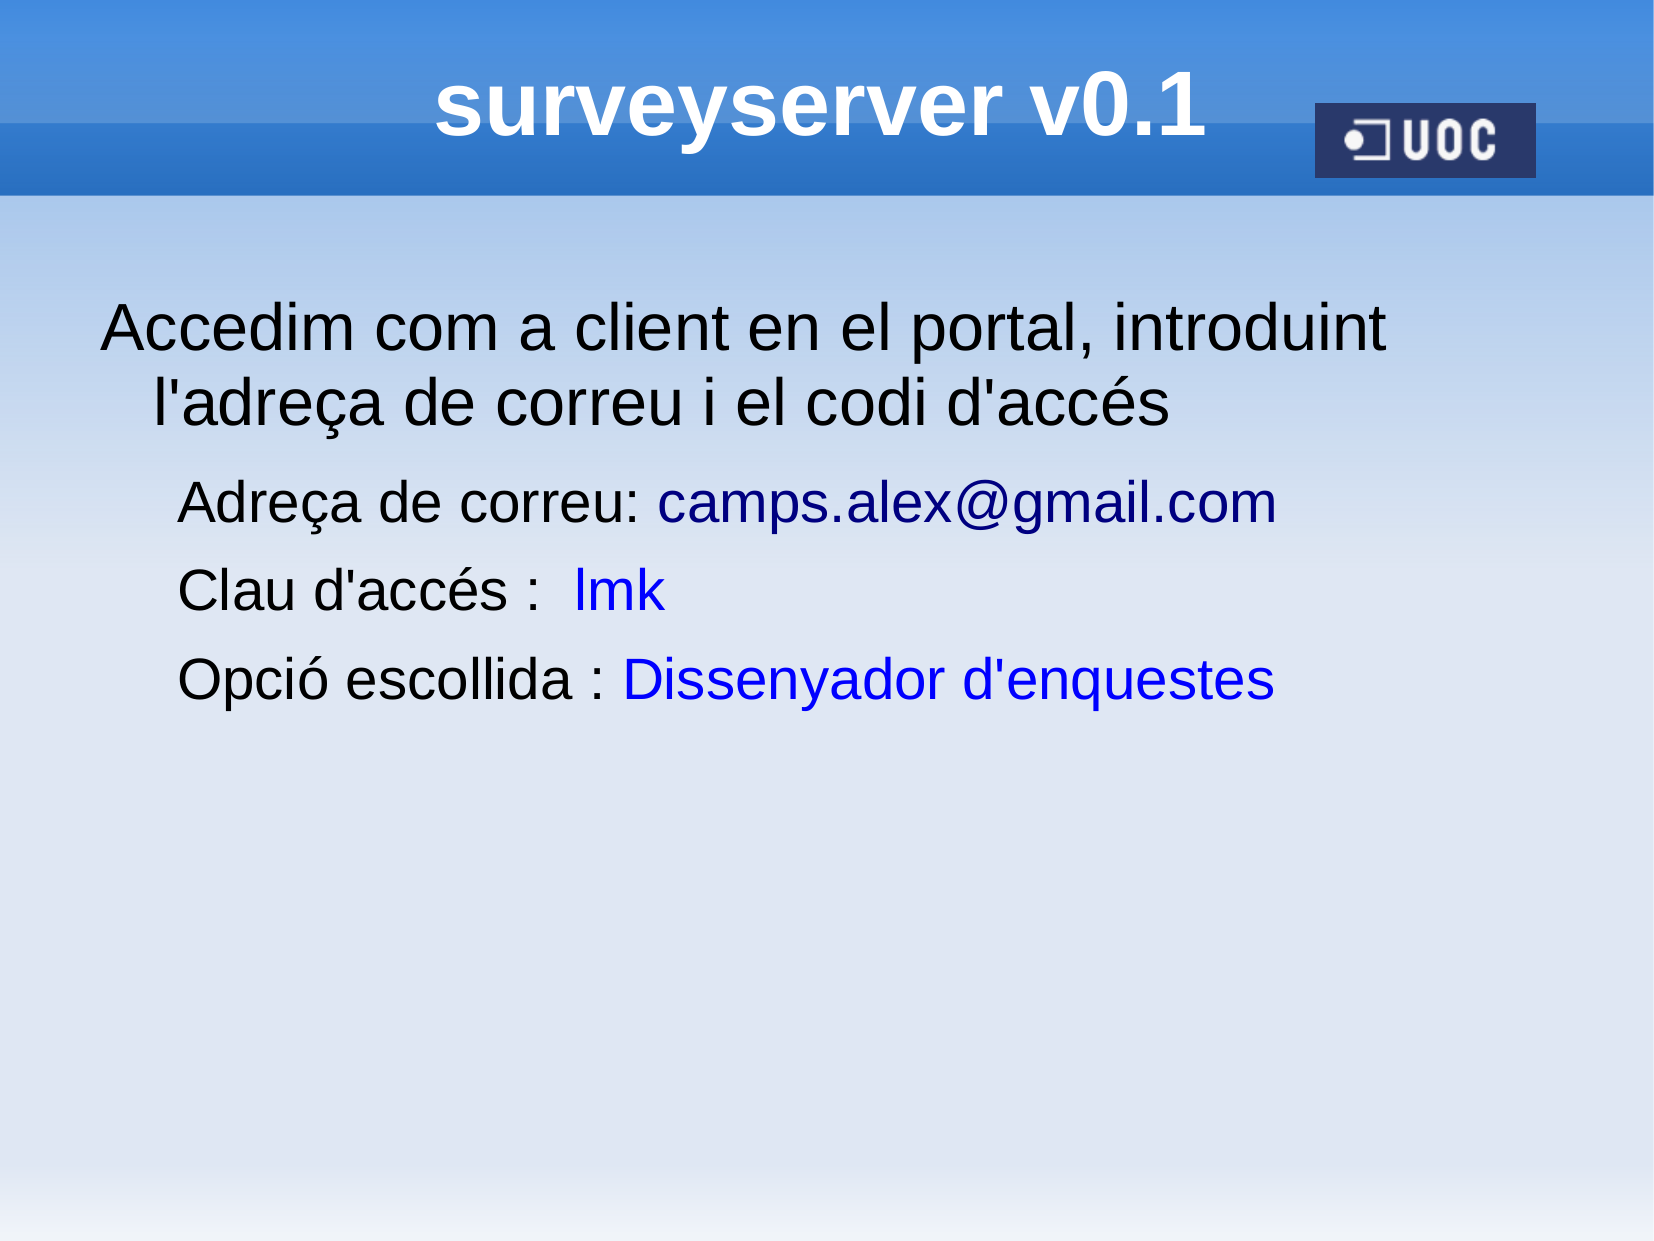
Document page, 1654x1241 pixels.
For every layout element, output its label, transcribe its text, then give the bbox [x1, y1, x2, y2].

picture [0, 0, 1654, 1241]
title surveyserver v0.1 [76, 7, 1565, 200]
list Accedim com a client en el portal, introduint l'adreça de correu i el codi d'accés Adreça de correu: camps.alex@gmail.com Clau d'accés : lmk Opció escollida : Dissenyador d'enquestes [82, 290, 1571, 1094]
